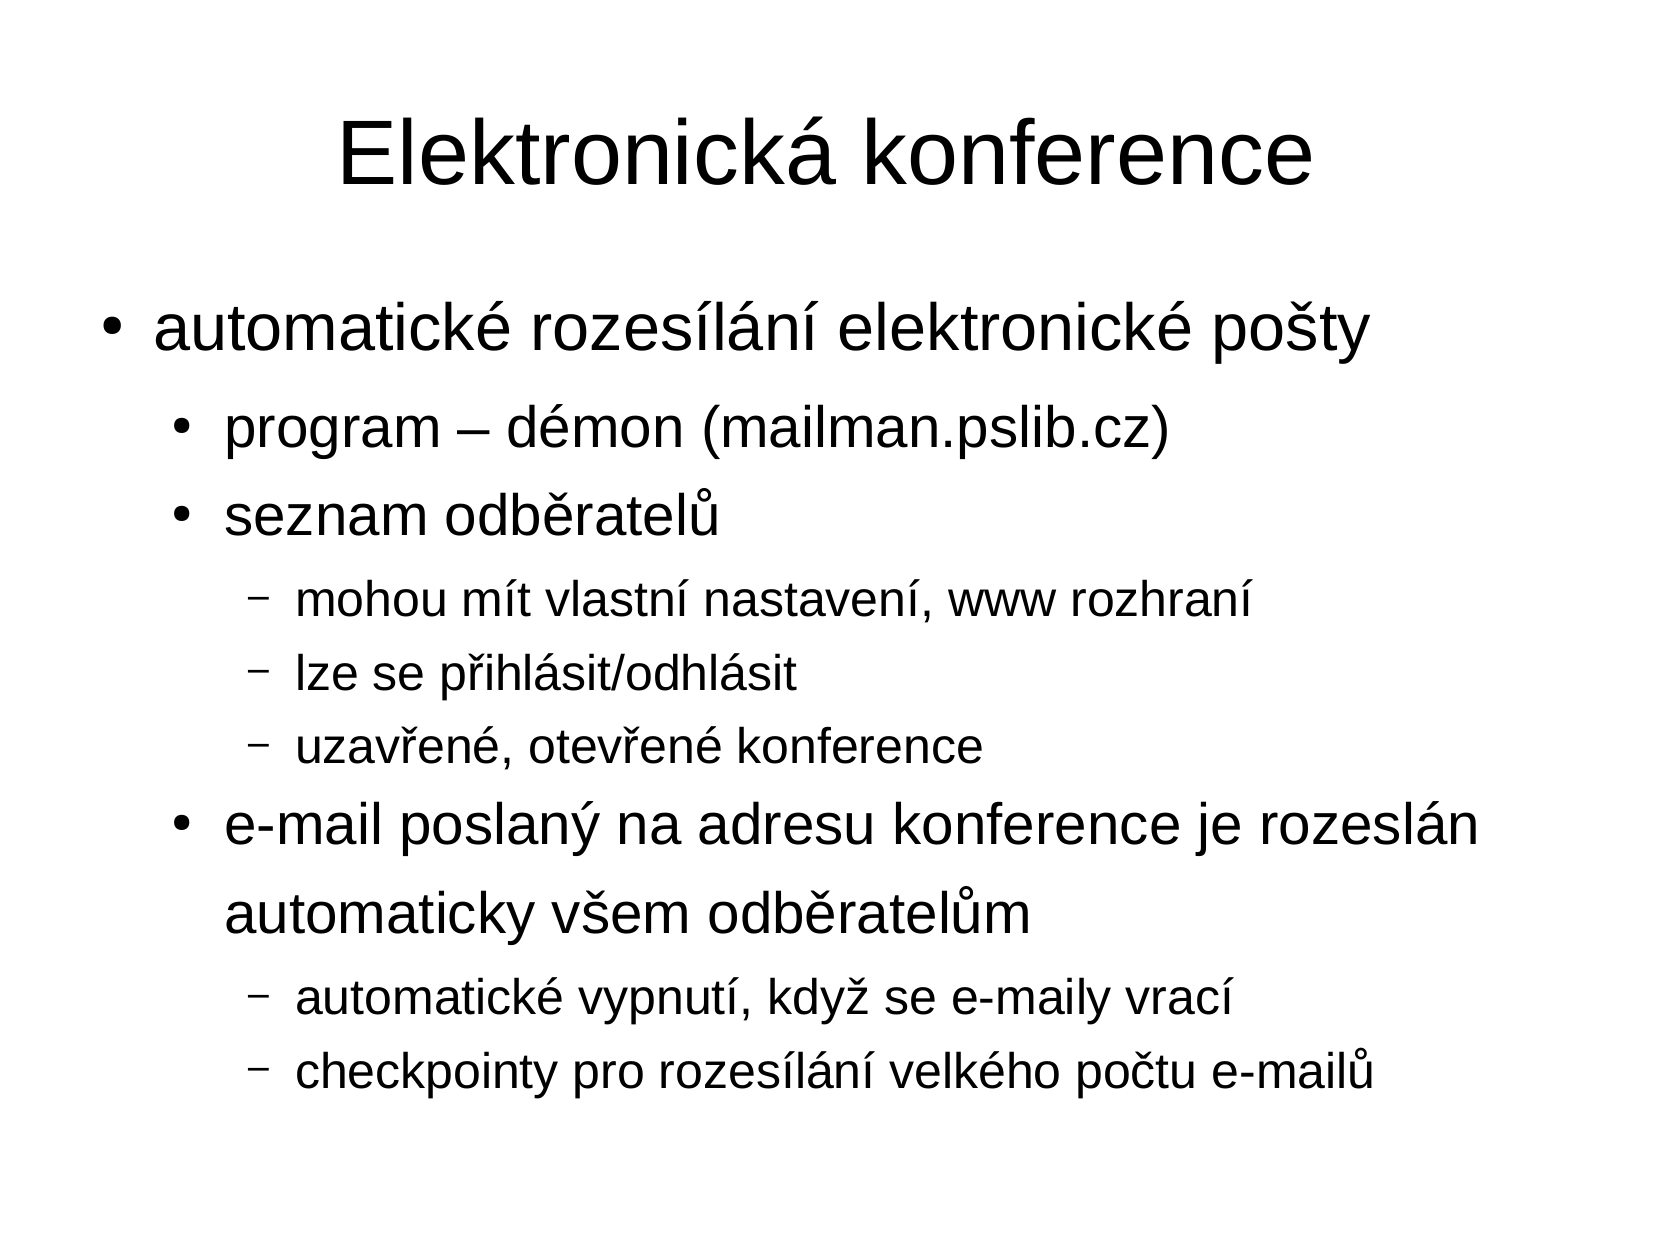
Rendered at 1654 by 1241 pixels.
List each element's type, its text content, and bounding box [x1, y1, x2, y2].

list automatické rozesílání elektronické pošty program – démon (mailman.pslib.cz) seznam odběratelů mohou mít vlastní nastavení, www rozhraní lze se přihlásit/odhlásit uzavřené, otevřené konference e-mail poslaný na adresu konference je rozeslán automaticky všem odběratelům automatické vypnutí, když se e-maily vrací checkpointy pro rozesílání velkého počtu e-mailů [82, 290, 1571, 1211]
title Elektronická konference [82, 49, 1571, 257]
